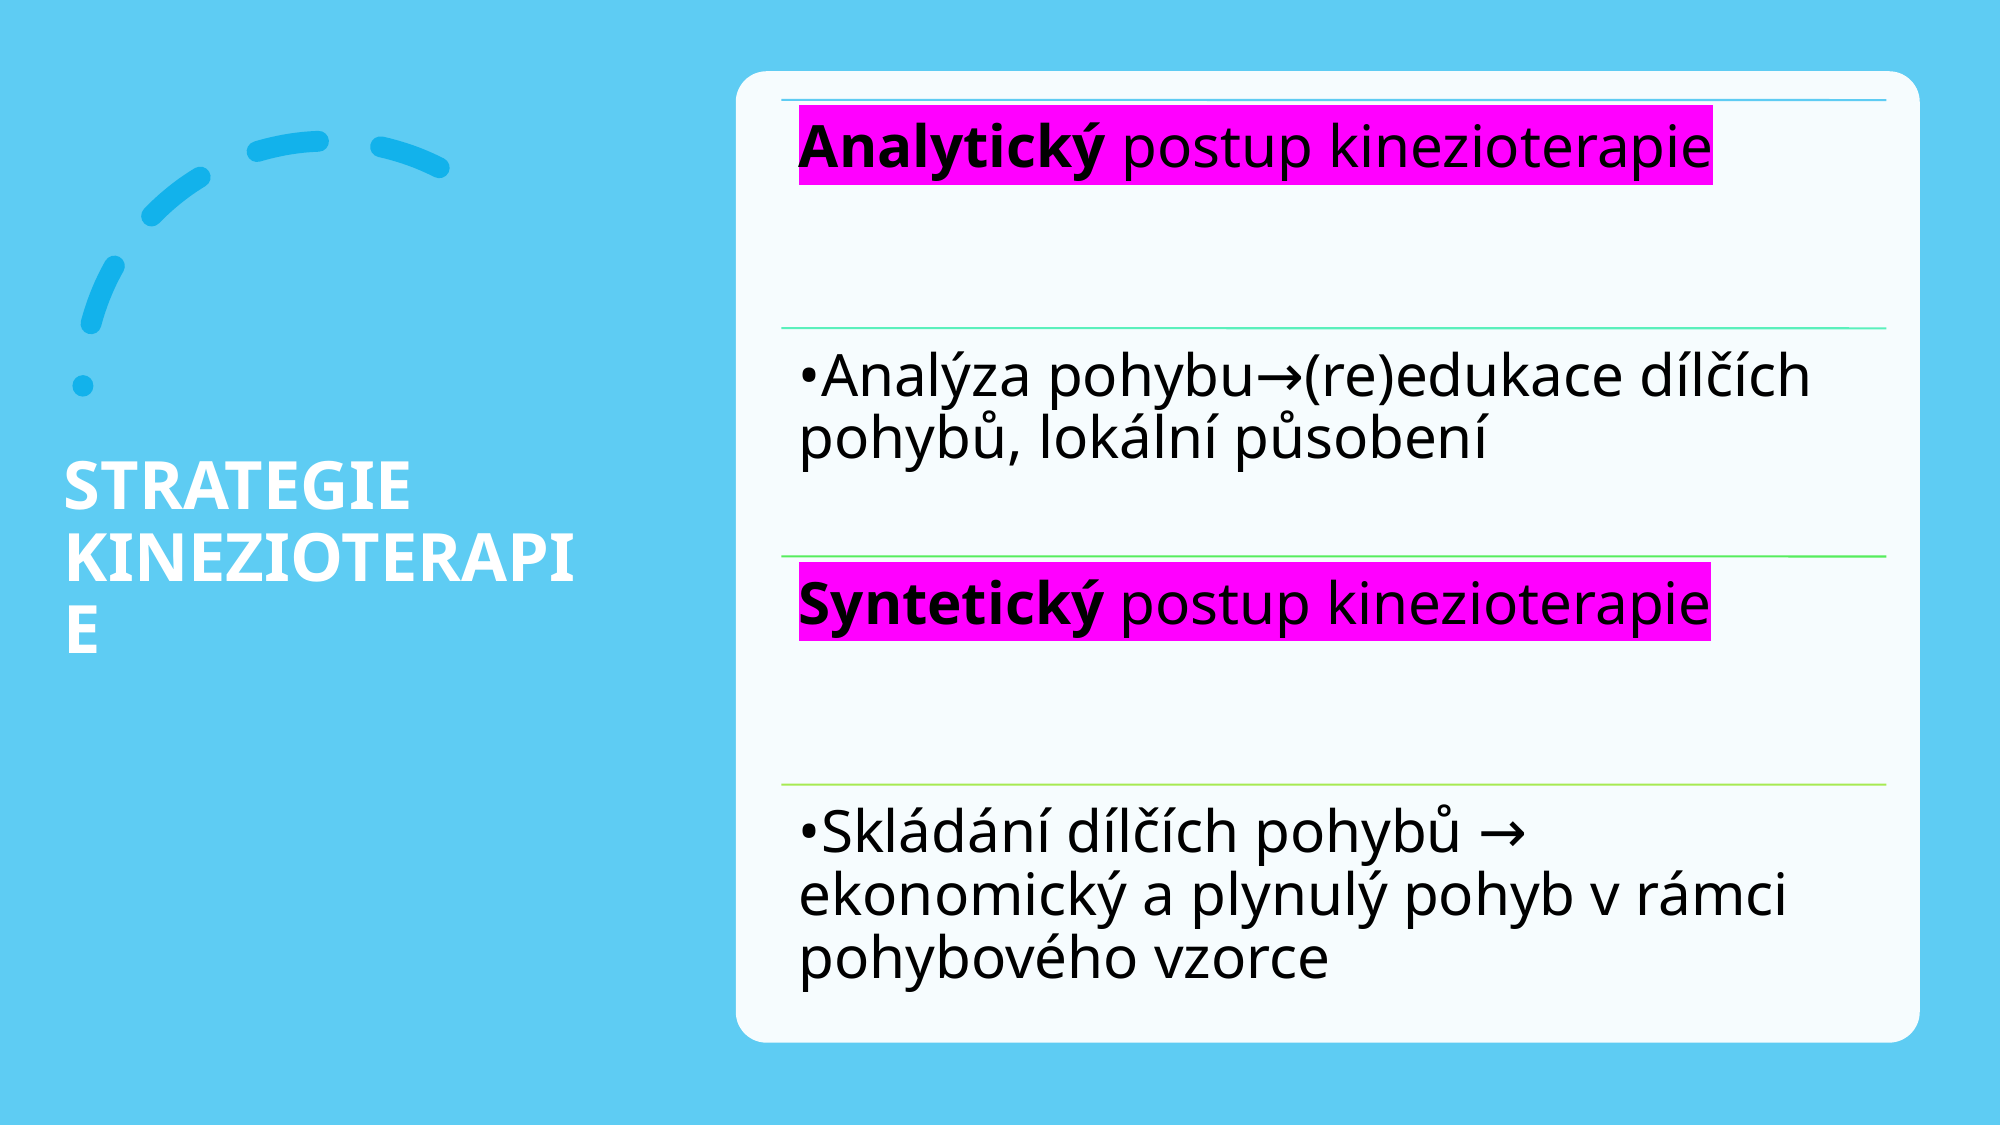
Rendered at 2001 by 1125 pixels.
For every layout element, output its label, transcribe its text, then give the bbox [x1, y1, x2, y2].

text_box Syntetický postup kinezioterapie [781, 556, 1887, 783]
text_box •Analýza pohybu→(re)edukace dílčích pohybů, lokální působení [781, 328, 1887, 555]
text_box [0, 0, 2000, 1125]
text_box •Skládání dílčích pohybů → ekonomický a plynulý pohyb v rámci pohybového vzorce [781, 784, 1887, 1013]
text_box Analytický postup kinezioterapie [781, 99, 1887, 327]
title STRATEGIE KINEZIOTERAPIE [48, 100, 622, 1020]
